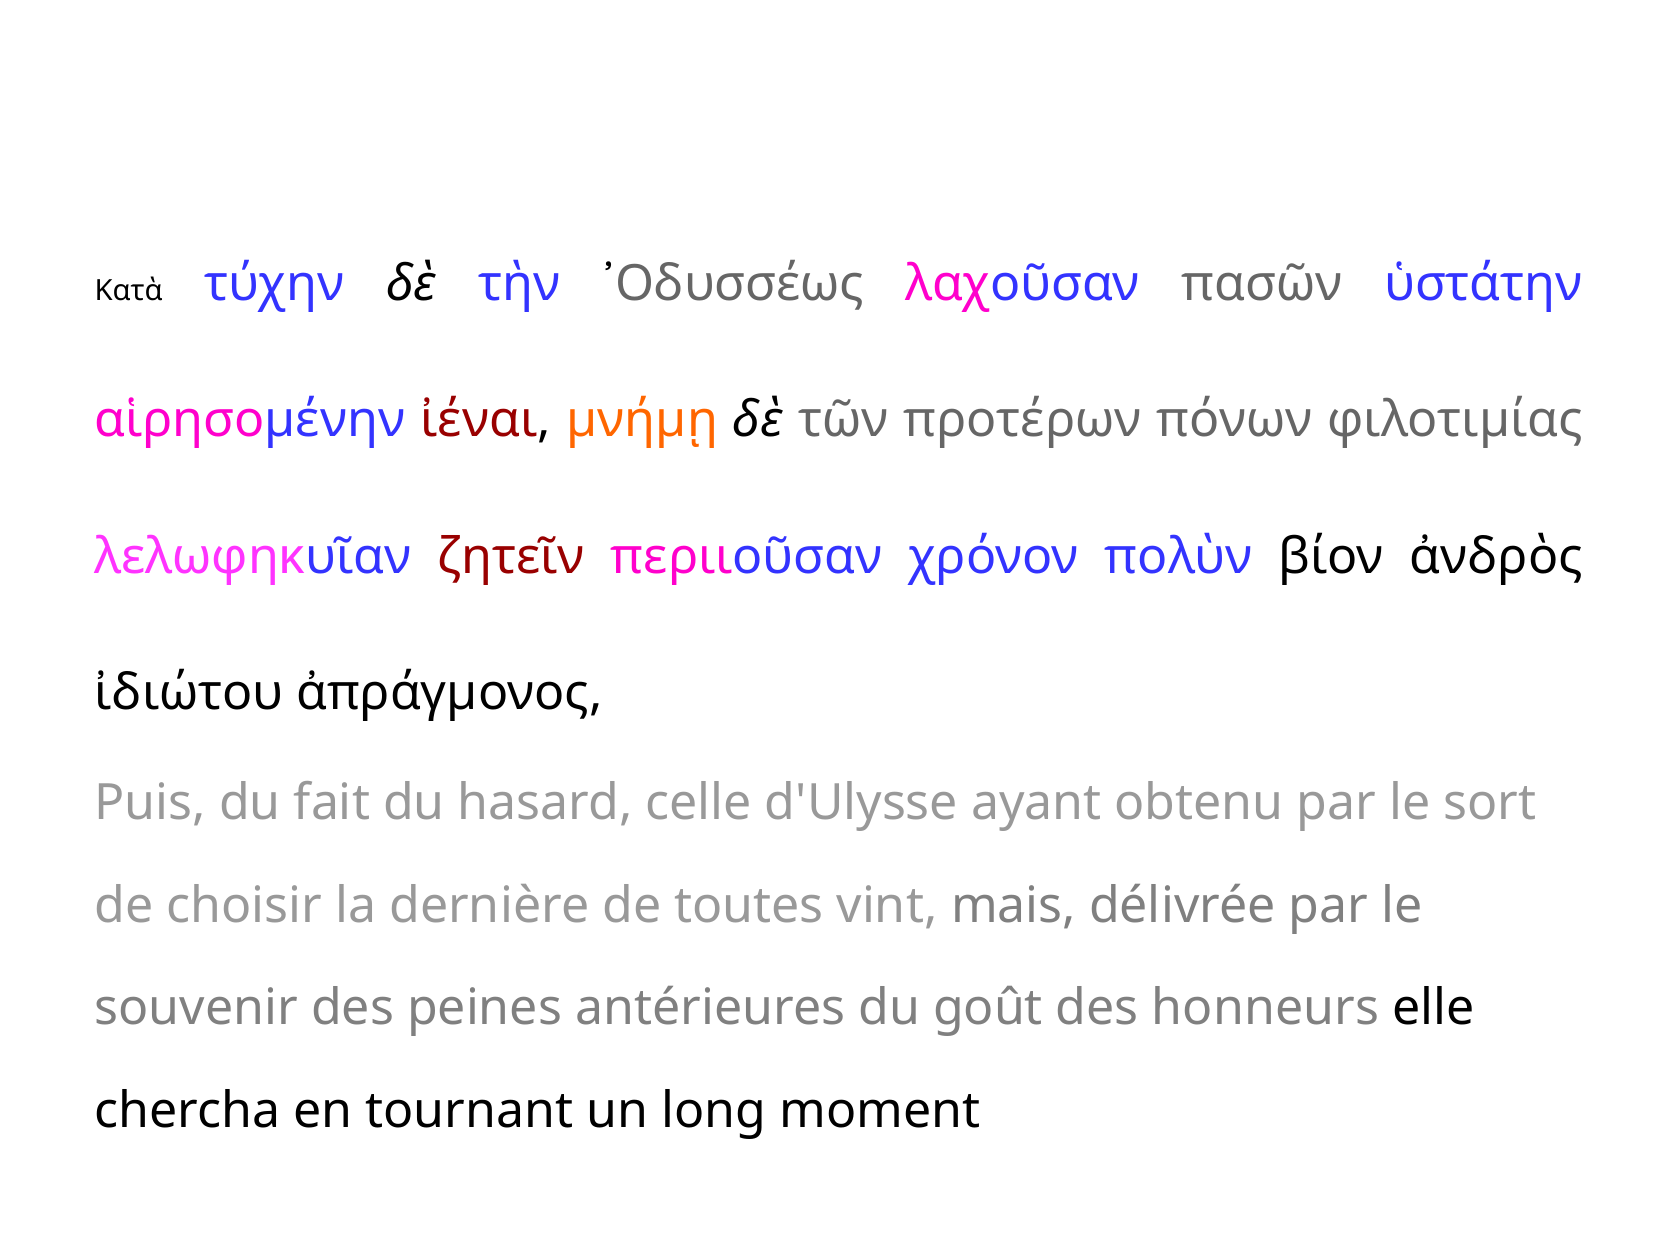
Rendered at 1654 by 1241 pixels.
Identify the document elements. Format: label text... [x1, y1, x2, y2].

list Puis, du fait du hasard, celle d'Ulysse ayant obtenu par le sort de choisir la dernière de toutes vint, mais, délivrée par le souvenir des peines antérieures du goût des honneurs elle chercha en tournant un long moment [94, 732, 1583, 1155]
title Κατὰ τύχην δὲ τὴν ᾿Οδυσσέως λαχοῦσαν πασῶν ὑστάτην αἱρησομένην ἰέναι, μνήμῃ δὲ τῶν προτέρων πόνων φιλοτιμίας λελωφηκυῖαν ζητεῖν περιιοῦσαν χρόνον πολὺν βίον ἀνδρὸς ἰδιώτου ἀπράγμονος, [94, 192, 1583, 711]
